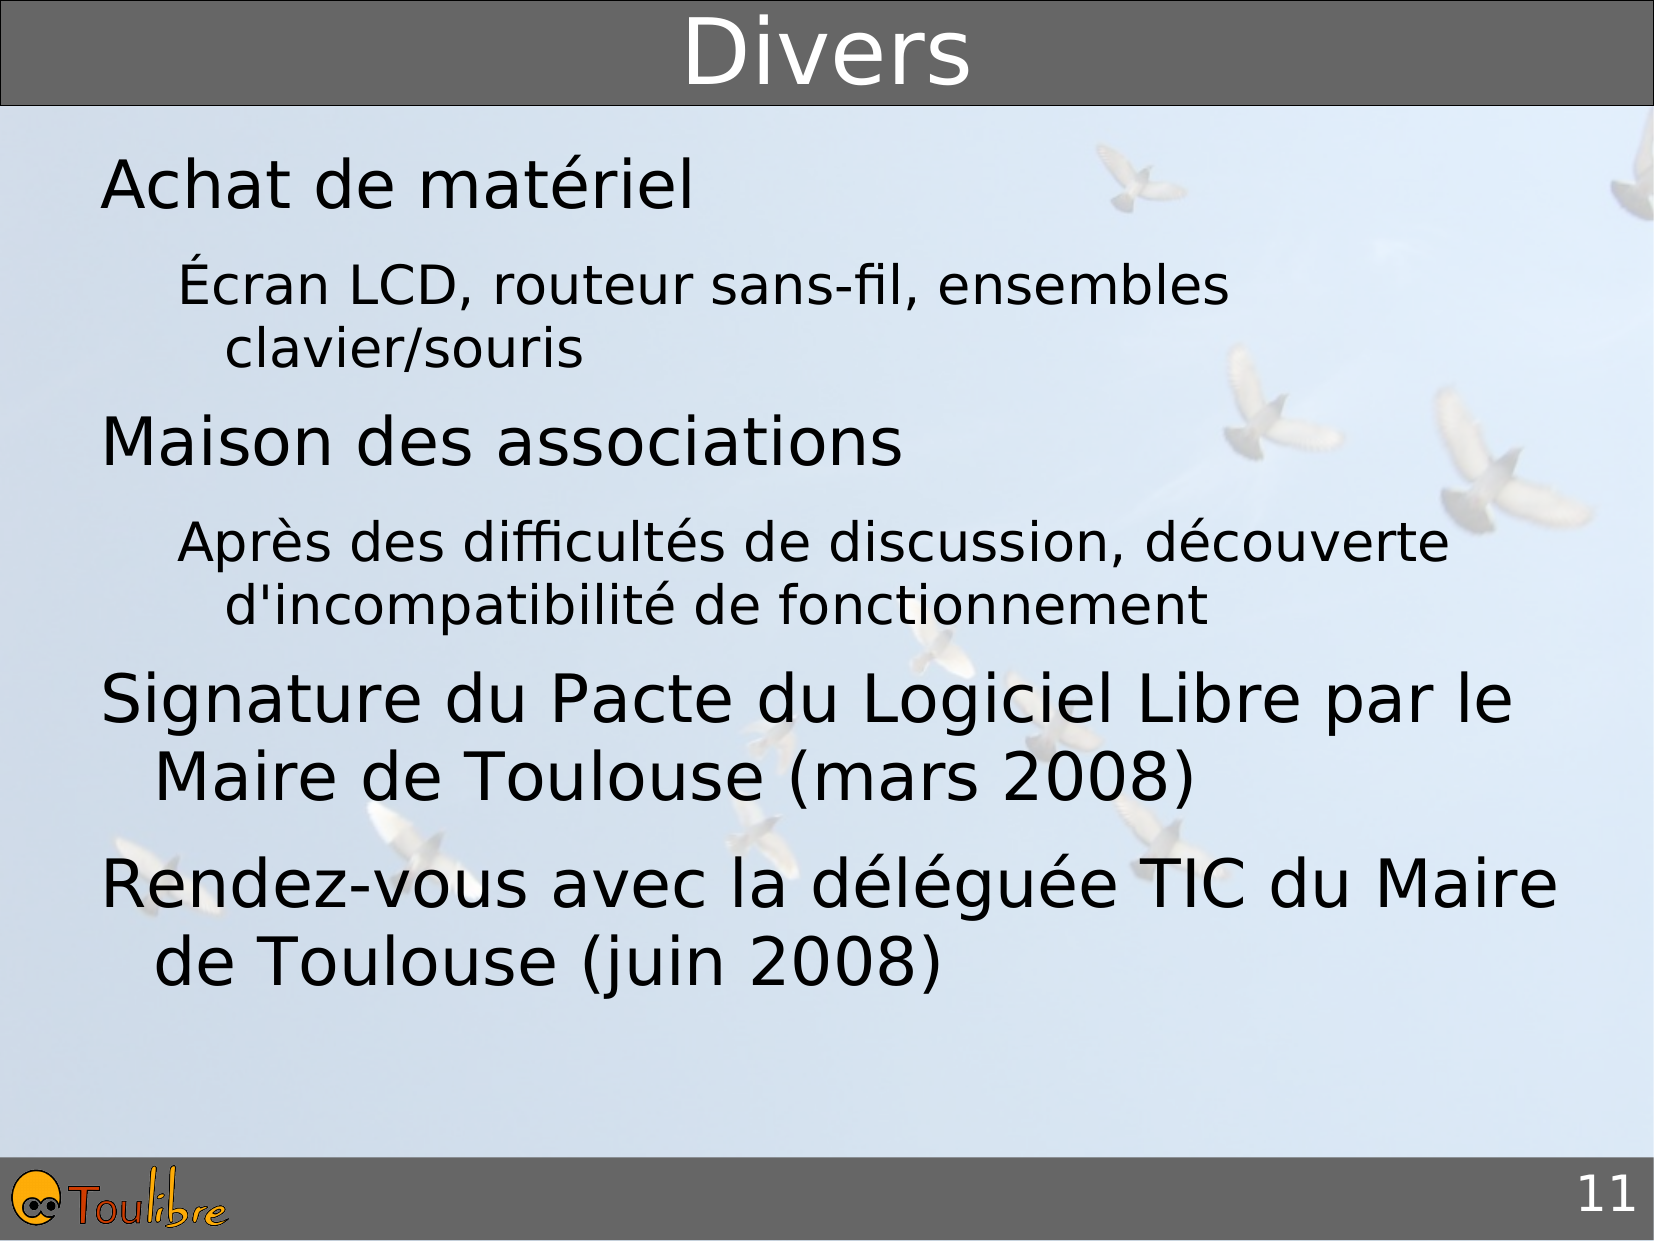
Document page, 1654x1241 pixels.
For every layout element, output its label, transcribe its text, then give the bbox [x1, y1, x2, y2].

picture [11, 1165, 229, 1228]
list Achat de matériel Écran LCD, routeur sans-fil, ensembles clavier/souris Maison des associations Après des difficultés de discussion, découverte d'incompatibilité de fonctionnement Signature du Pacte du Logiciel Libre par le Maire de Toulouse (mars 2008) Rendez-vous avec la déléguée TIC du Maire de Toulouse (juin 2008) [82, 146, 1571, 1094]
title Divers [0, 0, 1654, 107]
